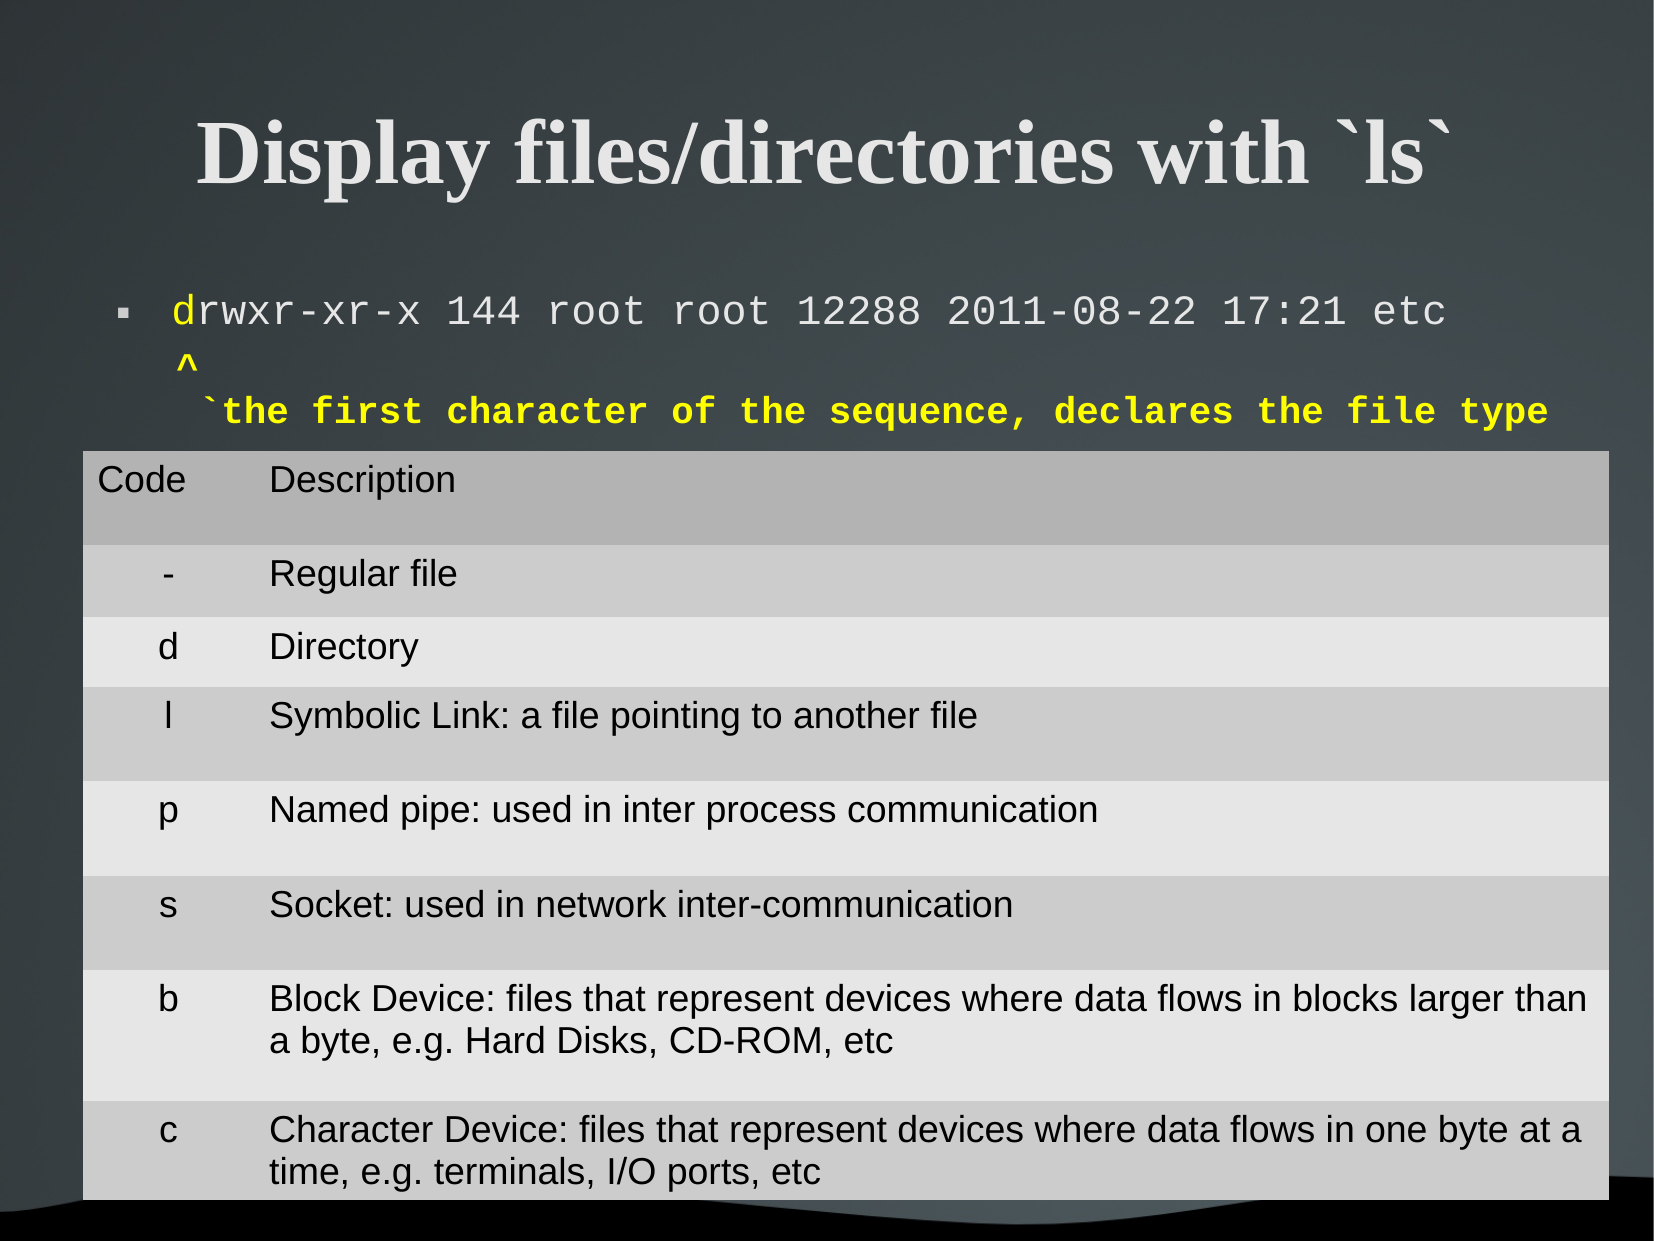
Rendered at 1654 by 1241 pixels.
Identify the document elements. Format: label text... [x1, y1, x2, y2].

table_cell Character Device: files that represent devices where data flows in one byte at a time, e.g. terminals, I/O ports, etc [254, 1101, 1609, 1200]
table_cell - [83, 545, 254, 617]
list drwxr-xr-x 144 root root 12288 2011-08-22 17:21 etc [82, 290, 1571, 1109]
table_cell Regular file [254, 545, 1609, 617]
table_cell c [83, 1101, 254, 1200]
table_cell Named pipe: used in inter process communication [254, 781, 1609, 876]
table_cell Socket: used in network inter-communication [254, 876, 1609, 970]
table_cell s [83, 876, 254, 970]
table_cell Directory [254, 617, 1609, 687]
table_cell l [83, 687, 254, 781]
table_cell Block Device: files that represent devices where data flows in blocks larger than a byte, e.g. Hard Disks, CD-ROM, etc [254, 970, 1609, 1101]
table_header Code [83, 451, 254, 545]
text_box ^ `the first character of the sequence, declares the file type [161, 342, 1587, 443]
table_cell d [83, 617, 254, 687]
table_header Description [254, 451, 1609, 545]
title Display files/directories with `ls` [82, 49, 1571, 257]
picture [0, 0, 1654, 1241]
table_cell Symbolic Link: a file pointing to another file [254, 687, 1609, 781]
table_cell p [83, 781, 254, 876]
table_cell b [83, 970, 254, 1101]
